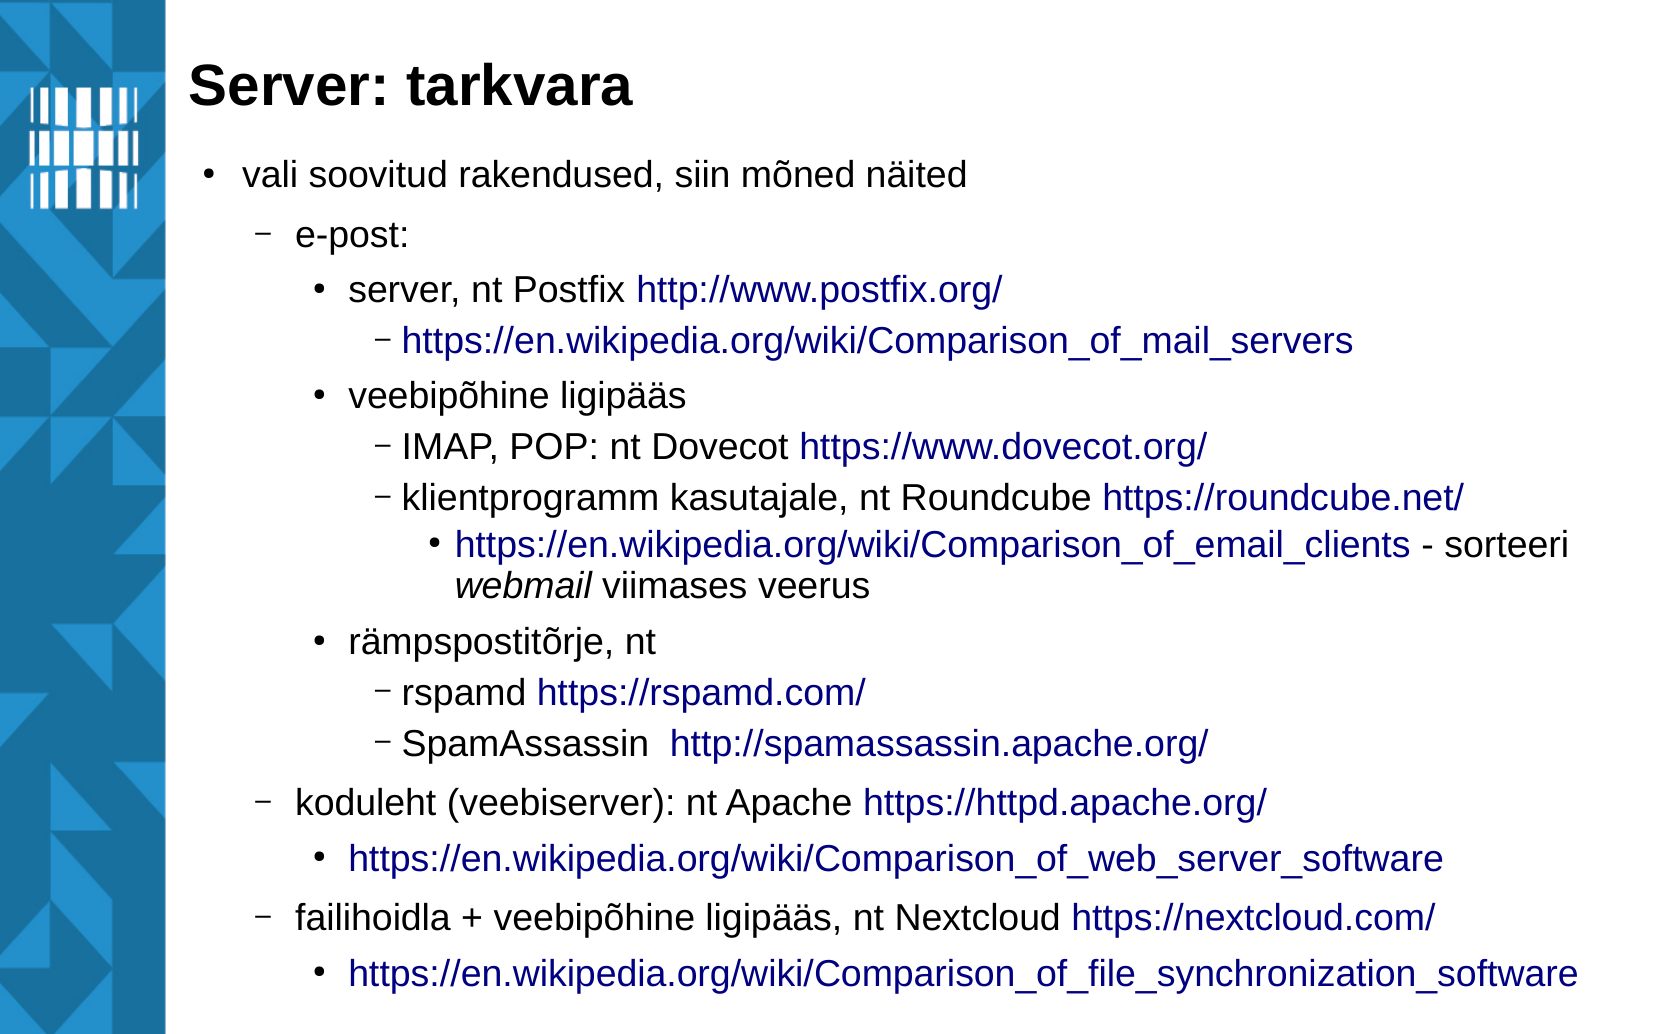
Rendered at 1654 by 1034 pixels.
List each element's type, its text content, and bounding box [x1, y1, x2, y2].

title Server: tarkvara [188, 41, 1630, 130]
list vali soovitud rakendused, siin mõned näited e-post: server, nt Postfix http://www.postfix.org/ https://en.wikipedia.org/wiki/Comparison_of_mail_servers veebipõhine ligipääs IMAP, POP: nt Dovecot https://www.dovecot.org/ klientprogramm kasutajale, nt Roundcube https://roundcube.net/ https://en.wikipedia.org/wiki/Comparison_of_email_clients - sorteeri webmail viimases veerus rämpspostitõrje, nt rspamd https://rspamd.com/ SpamAssassin http://spamassassin.apache.org/ koduleht (veebiserver): nt Apache https://httpd.apache.org/ https://en.wikipedia.org/wiki/Comparison_of_web_server_software failihoidla + veebipõhine ligipääs, nt Nextcloud https://nextcloud.com/ https://en.wikipedia.org/wiki/Comparison_of_file_synchronization_software [188, 153, 1630, 1016]
